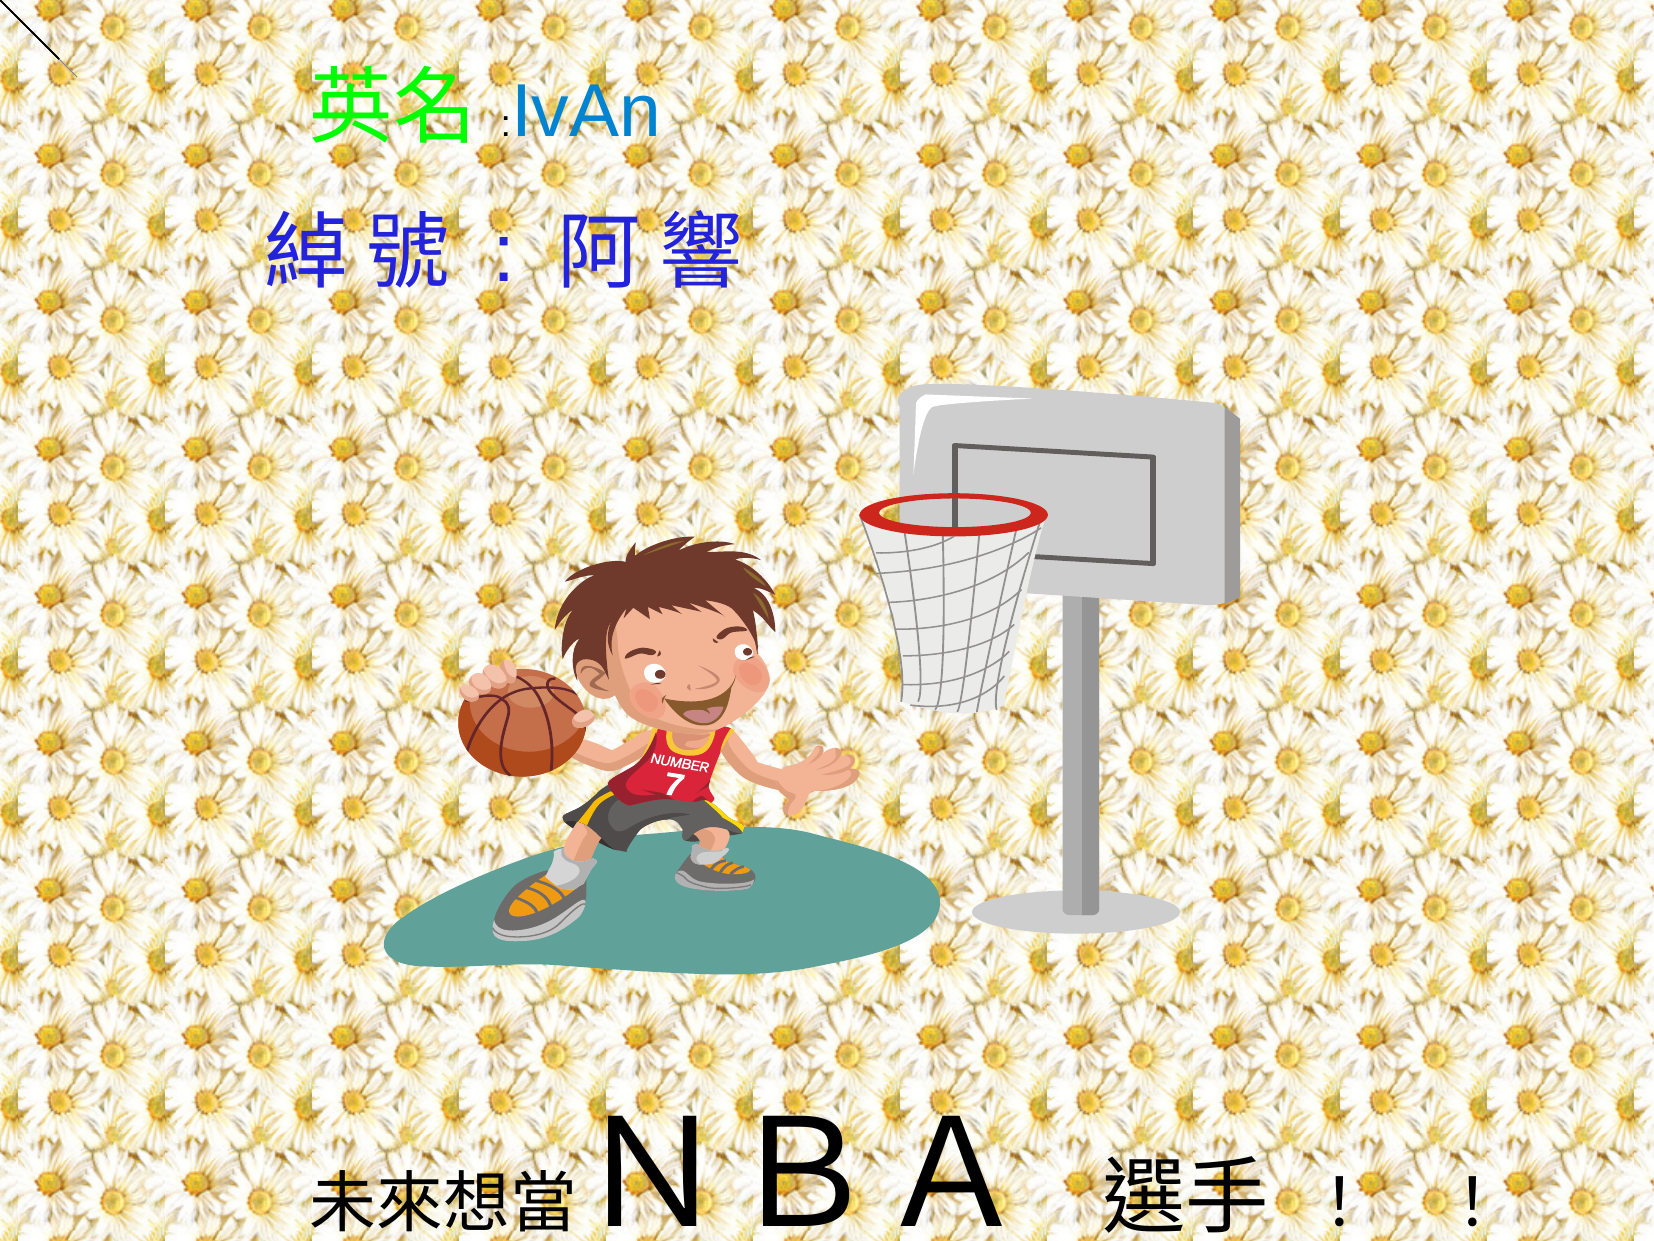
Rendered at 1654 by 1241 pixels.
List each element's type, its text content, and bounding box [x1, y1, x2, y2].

text_box 未來想當ＮＢＡ 選手 ！ ！ [295, 1045, 1565, 1241]
picture [0, 0, 1654, 1241]
text_box 英名:IvAn [295, 33, 1359, 148]
text_box 綽 號 : 阿 響 [206, 177, 1388, 292]
